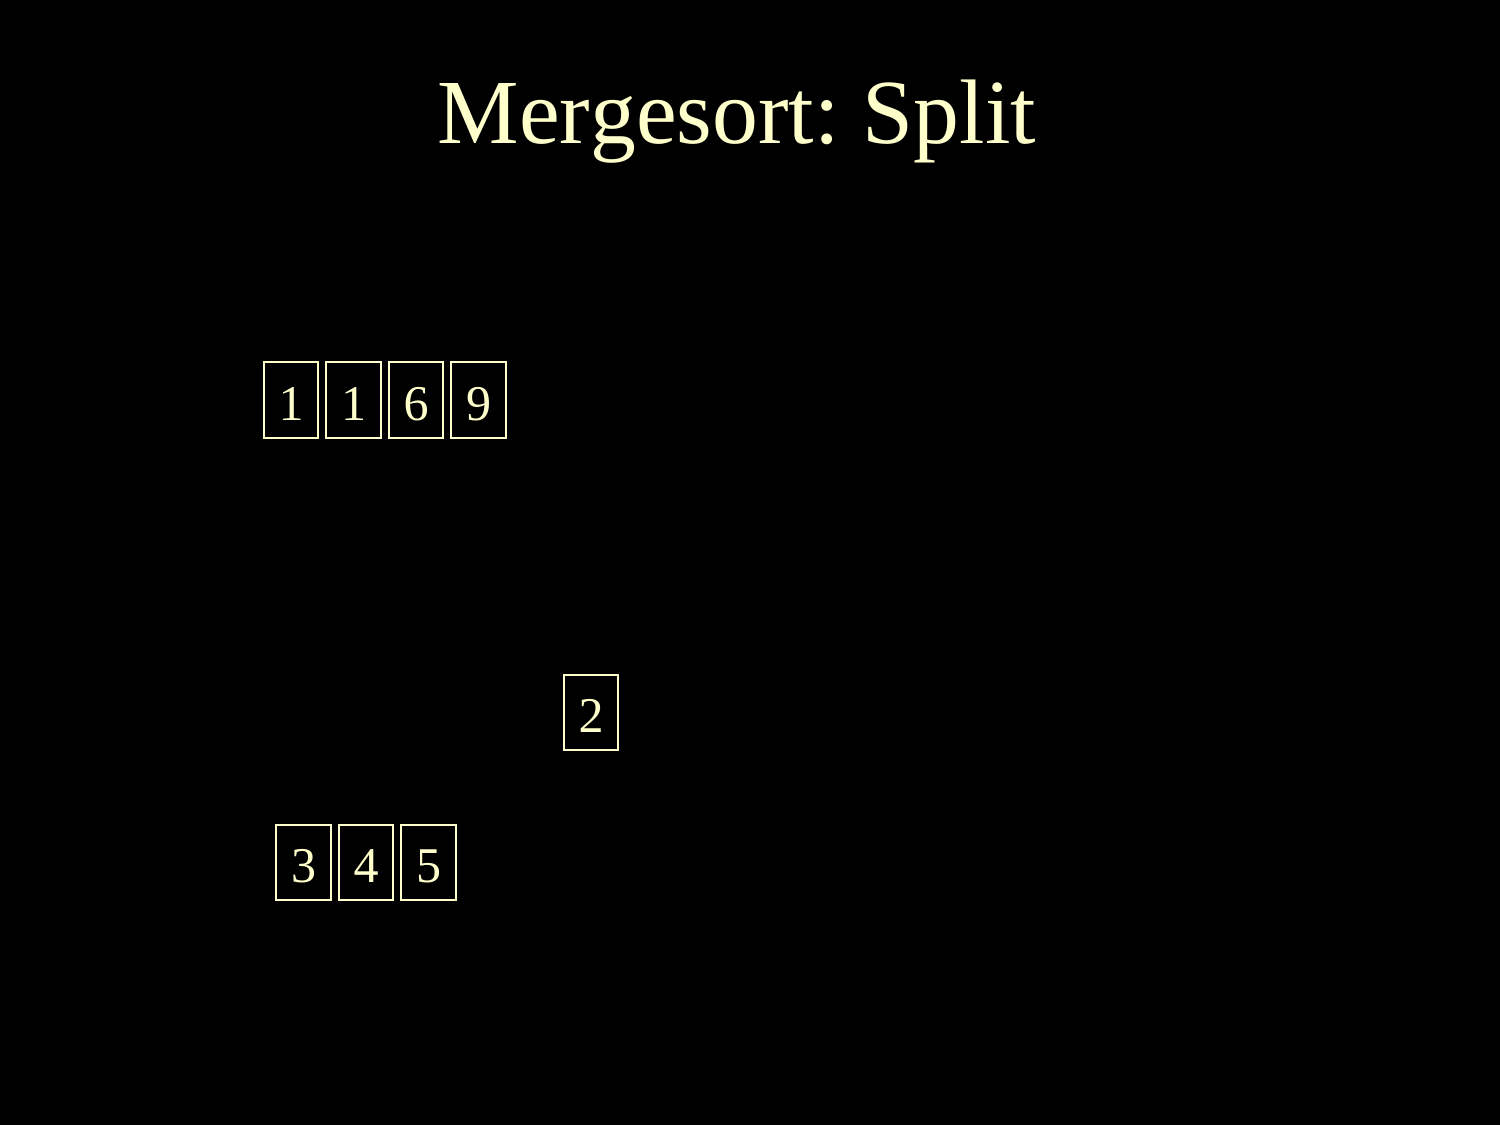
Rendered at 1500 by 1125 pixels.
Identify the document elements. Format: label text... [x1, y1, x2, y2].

text_box 2 [563, 674, 619, 751]
text_box 4 [338, 824, 394, 901]
text_box 1 [263, 362, 319, 438]
title Mergesort: Split [8, 50, 1467, 176]
text_box 9 [451, 362, 506, 438]
text_box 5 [401, 824, 456, 901]
text_box 3 [276, 824, 331, 901]
text_box 6 [388, 362, 444, 438]
text_box 1 [326, 362, 381, 438]
